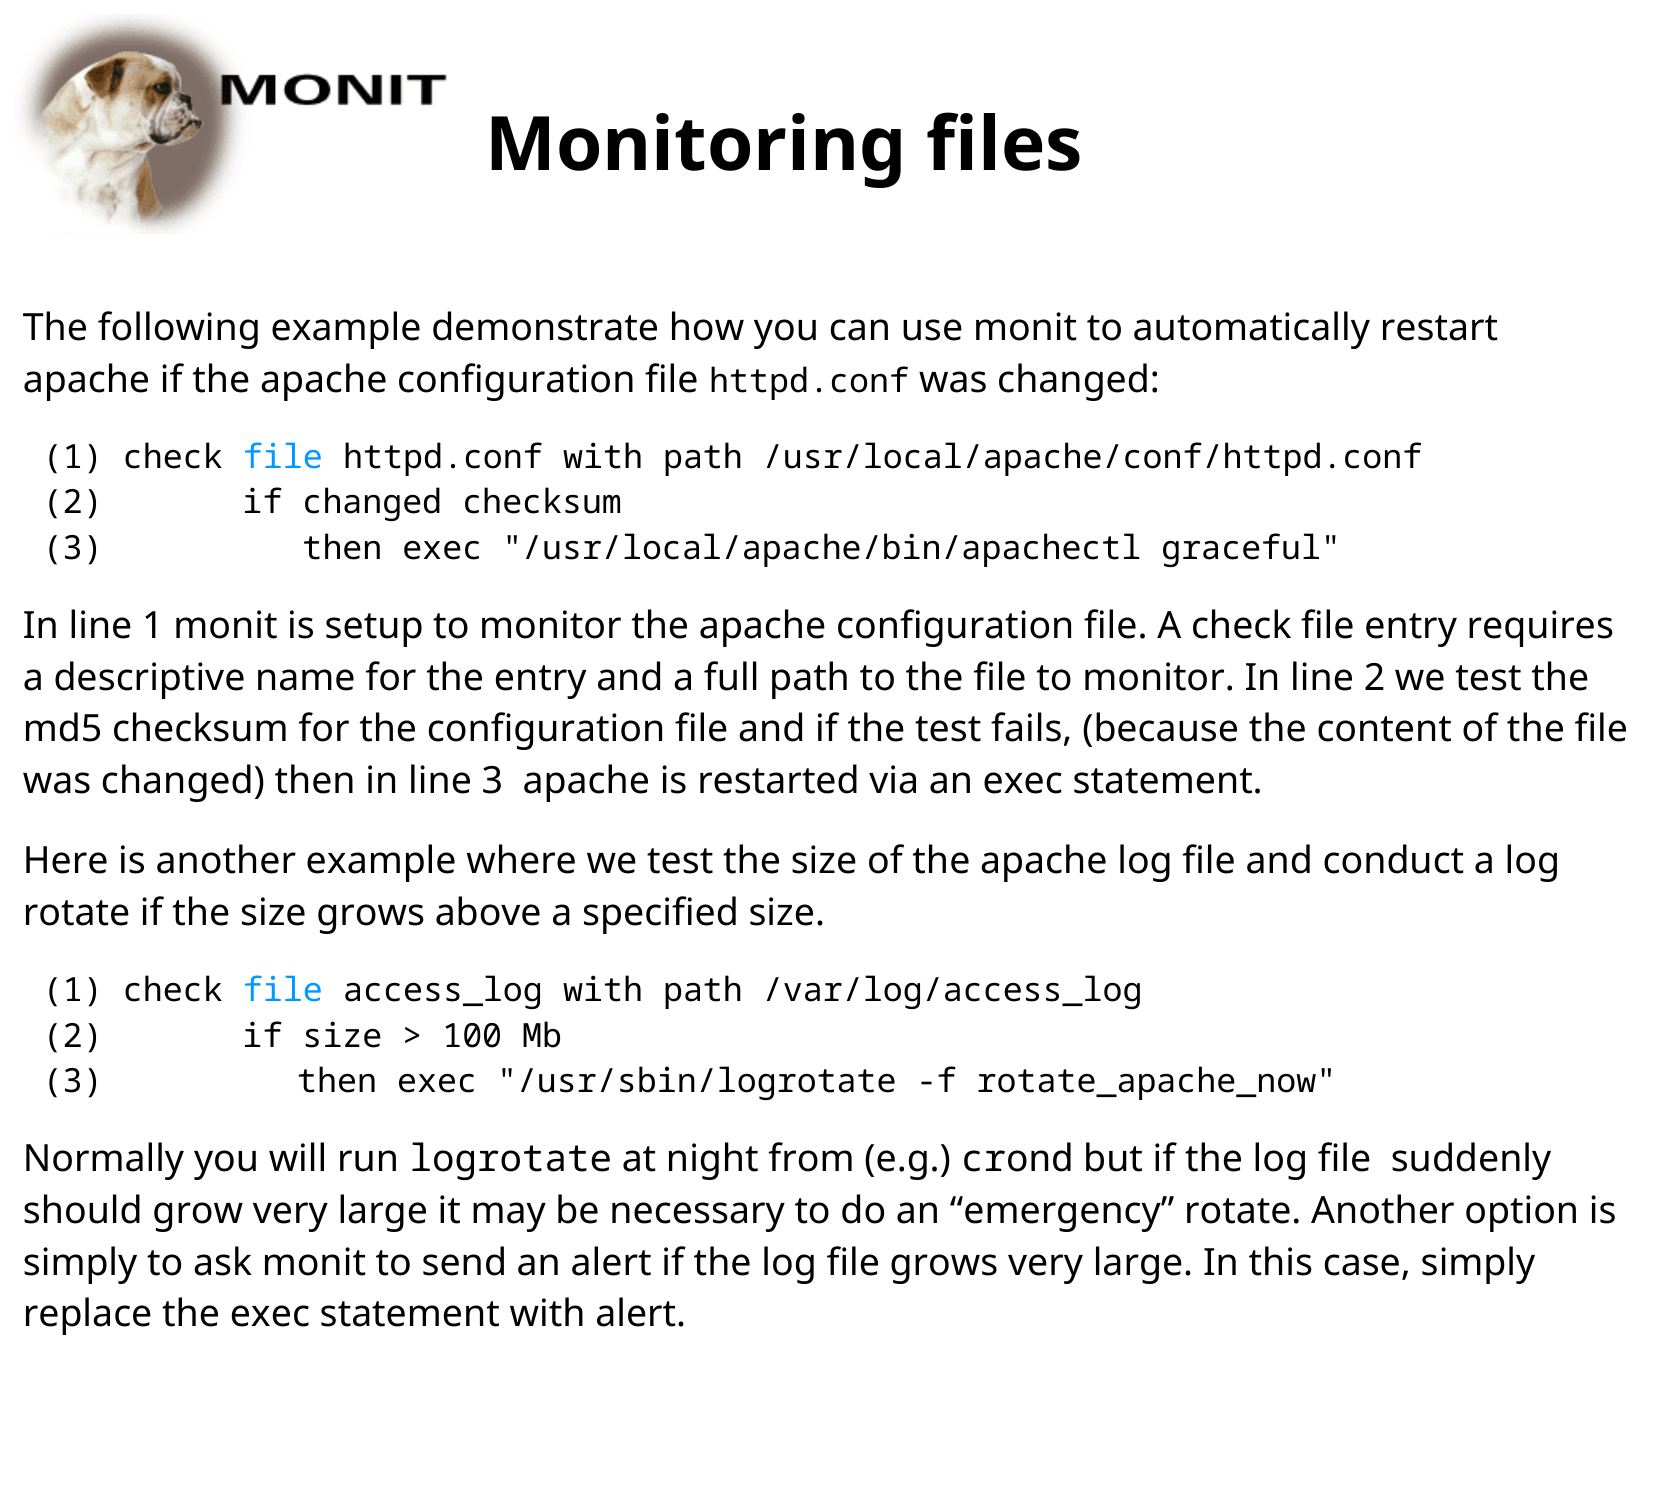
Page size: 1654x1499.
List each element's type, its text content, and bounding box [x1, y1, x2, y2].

title Monitoring files [502, 72, 1067, 210]
list The following example demonstrate how you can use monit to automatically restart apache if the apache configuration file httpd.conf was changed: (1) check file httpd.conf with path /usr/local/apache/conf/httpd.conf (2) if changed checksum (3) then exec "/usr/local/apache/bin/apachectl graceful" In line 1 monit is setup to monitor the apache configuration file. A check file entry requires a descriptive name for the entry and a full path to the file to monitor. In line 2 we test the md5 checksum for the configuration file and if the test fails, (because the content of the file was changed) then in line 3 apache is restarted via an exec statement. Here is another example where we test the size of the apache log file and conduct a log rotate if the size grows above a specified size. (1) check file access_log with path /var/log/access_log (2) if size > 100 Mb (3) then exec "/usr/sbin/logrotate -f rotate_apache_now" Normally you will run logrotate at night from (e.g.) crond but if the log file suddenly should grow very large it may be necessary to do an “emergency” rotate. Another option is simply to ask monit to send an alert if the log file grows very large. In this case, simply replace the exec statement with alert. [22, 300, 1636, 1499]
picture [14, 14, 448, 234]
